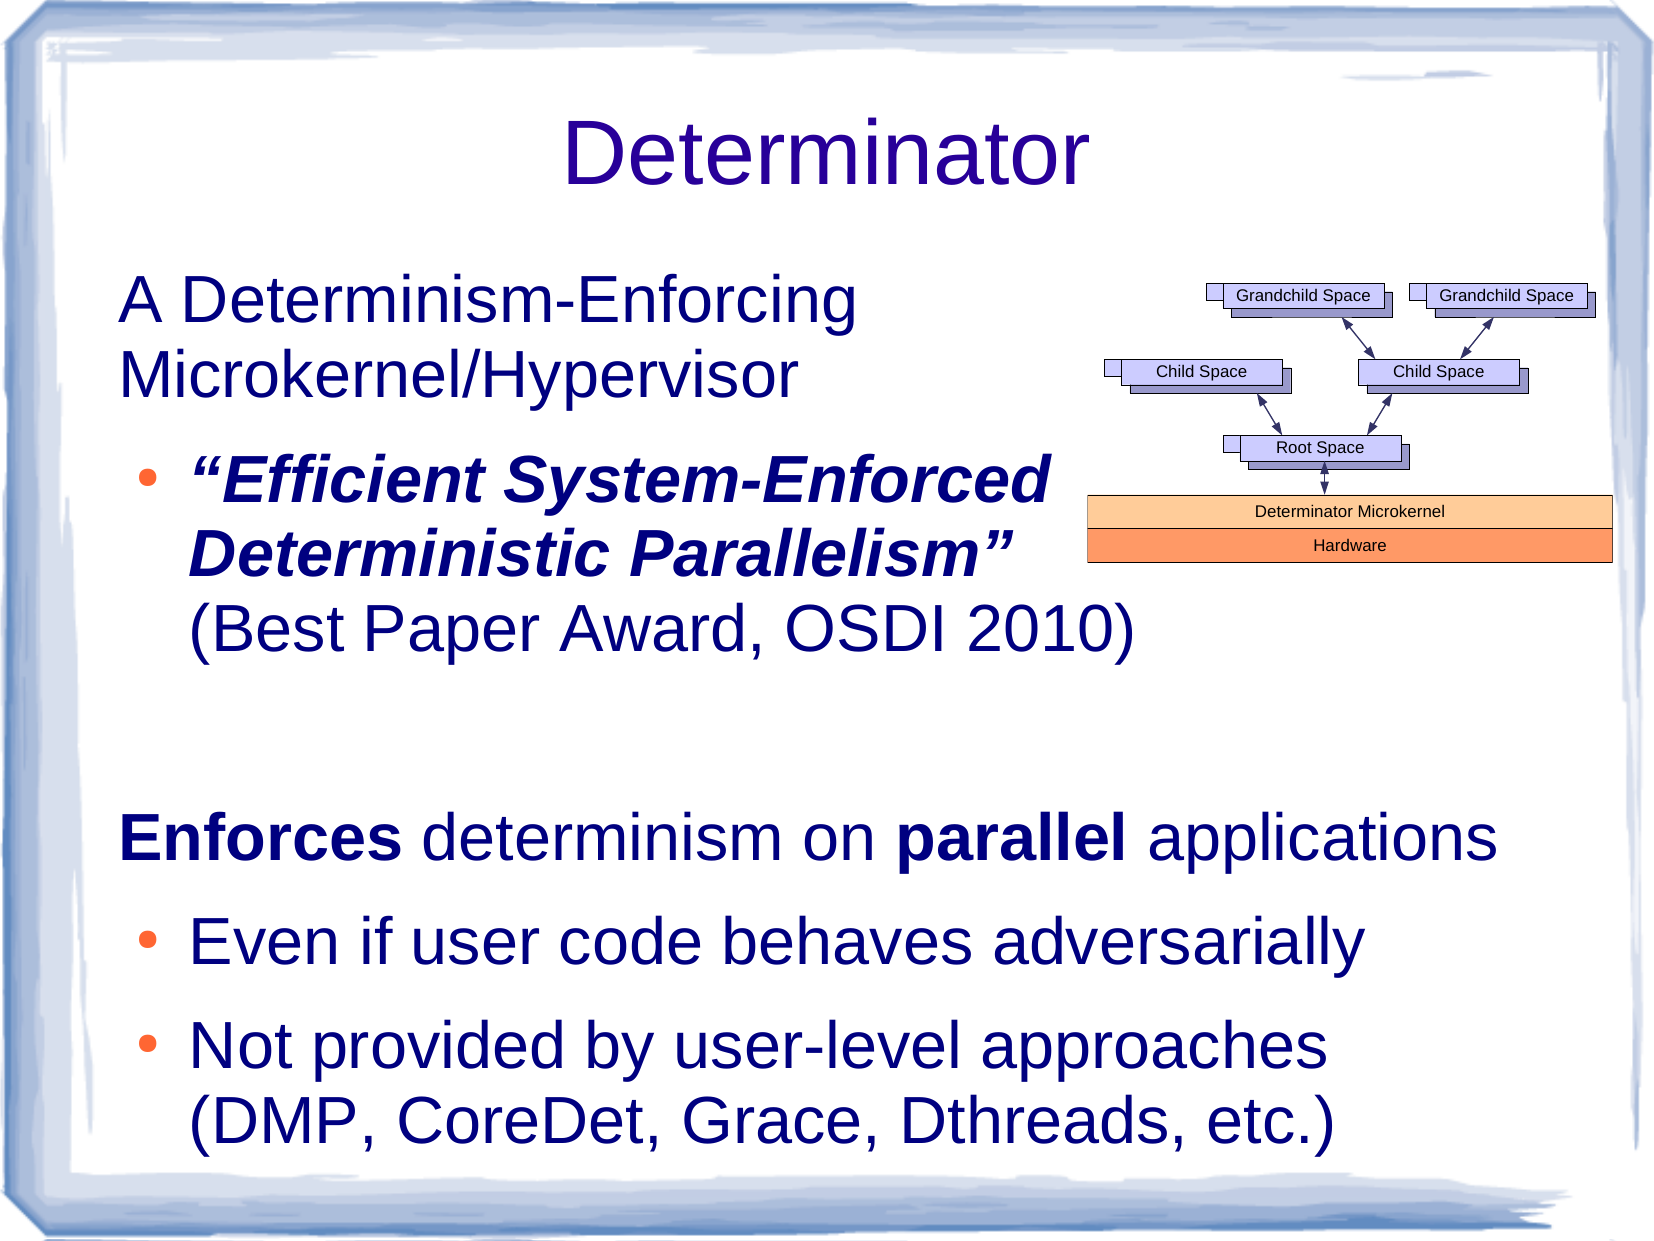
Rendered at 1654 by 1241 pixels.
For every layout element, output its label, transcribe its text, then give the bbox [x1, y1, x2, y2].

list A Determinism-Enforcing Microkernel/Hypervisor “Efficient System-Enforced Deterministic Parallelism” (Best Paper Award, OSDI 2010) Enforces determinism on parallel applications Even if user code behaves adversarially Not provided by user-level approaches (DMP, CoreDet, Grace, Dthreads, etc.) [118, 262, 1571, 1156]
picture [0, 0, 1654, 1241]
title Determinator [82, 56, 1571, 250]
